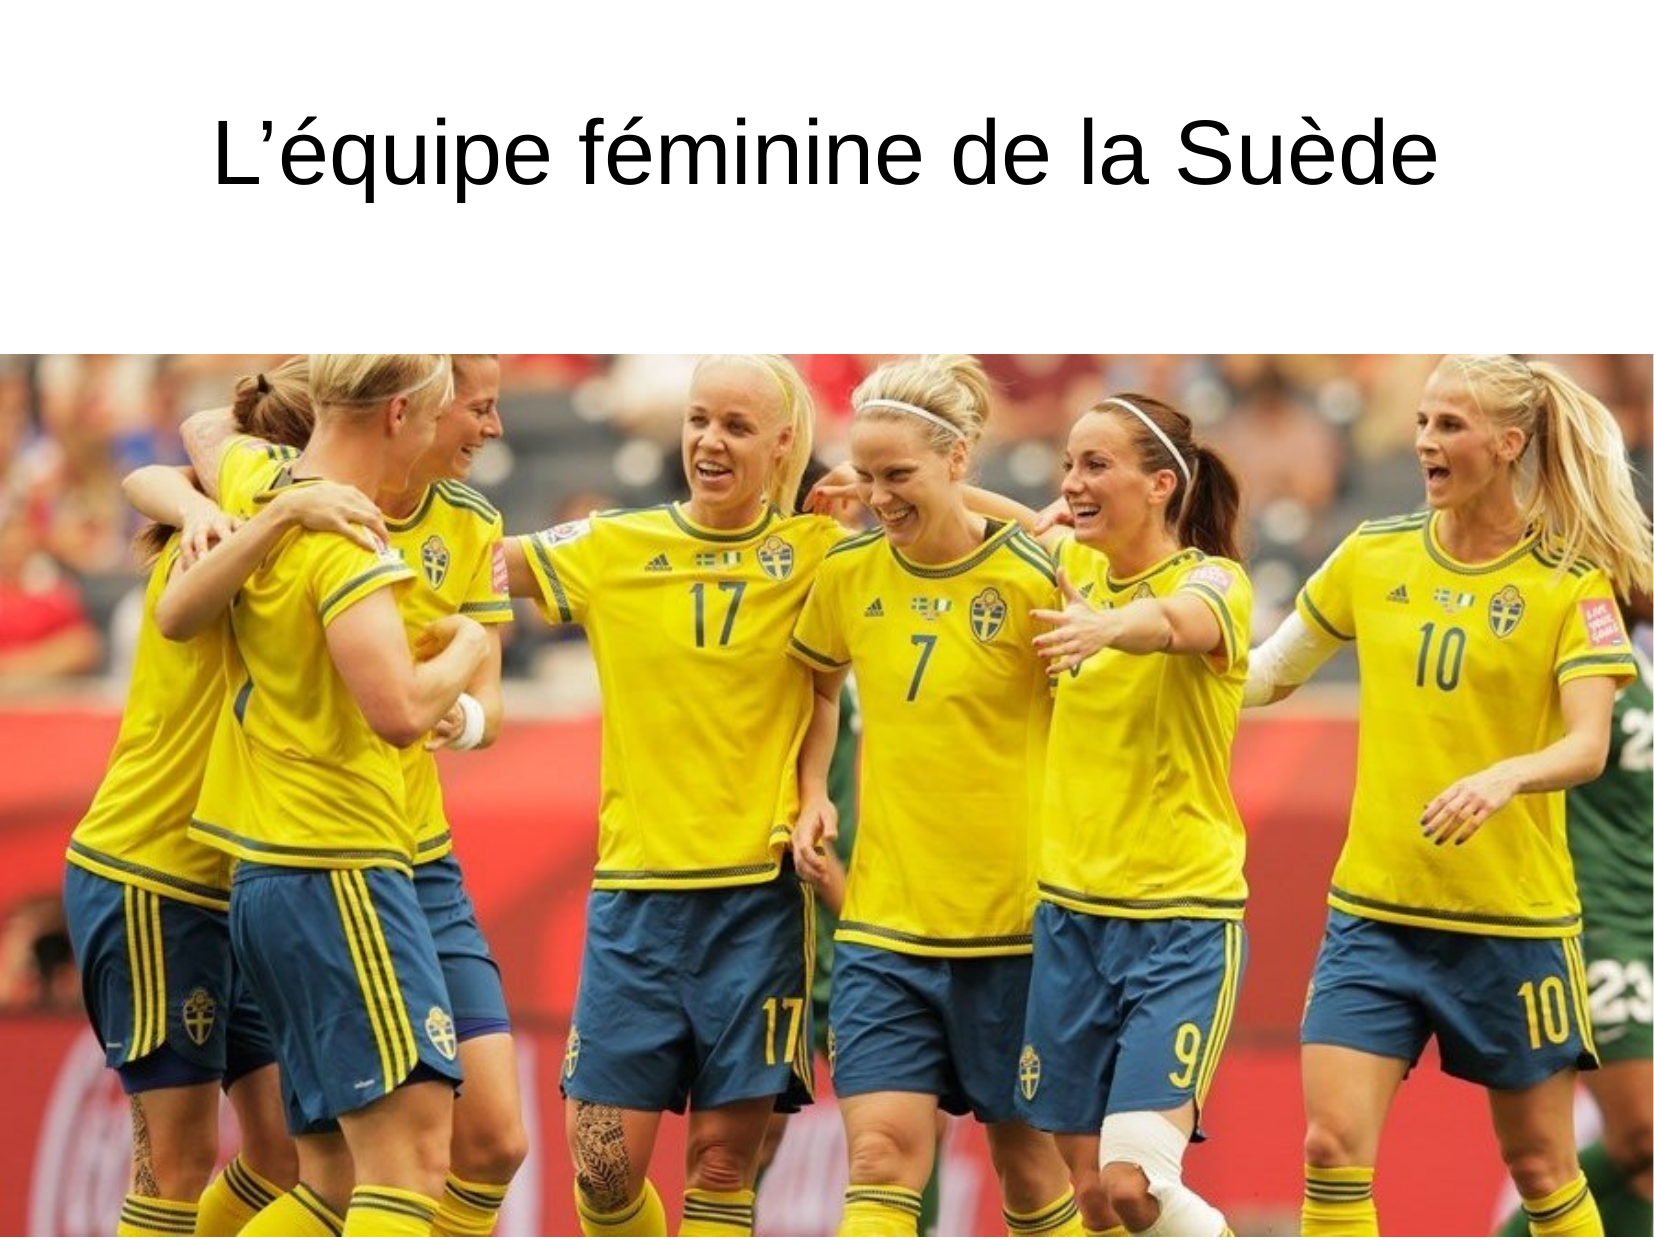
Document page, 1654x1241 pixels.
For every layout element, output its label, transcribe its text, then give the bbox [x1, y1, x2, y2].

title L’équipe féminine de la Suède [82, 49, 1571, 257]
picture [0, 354, 1654, 1237]
